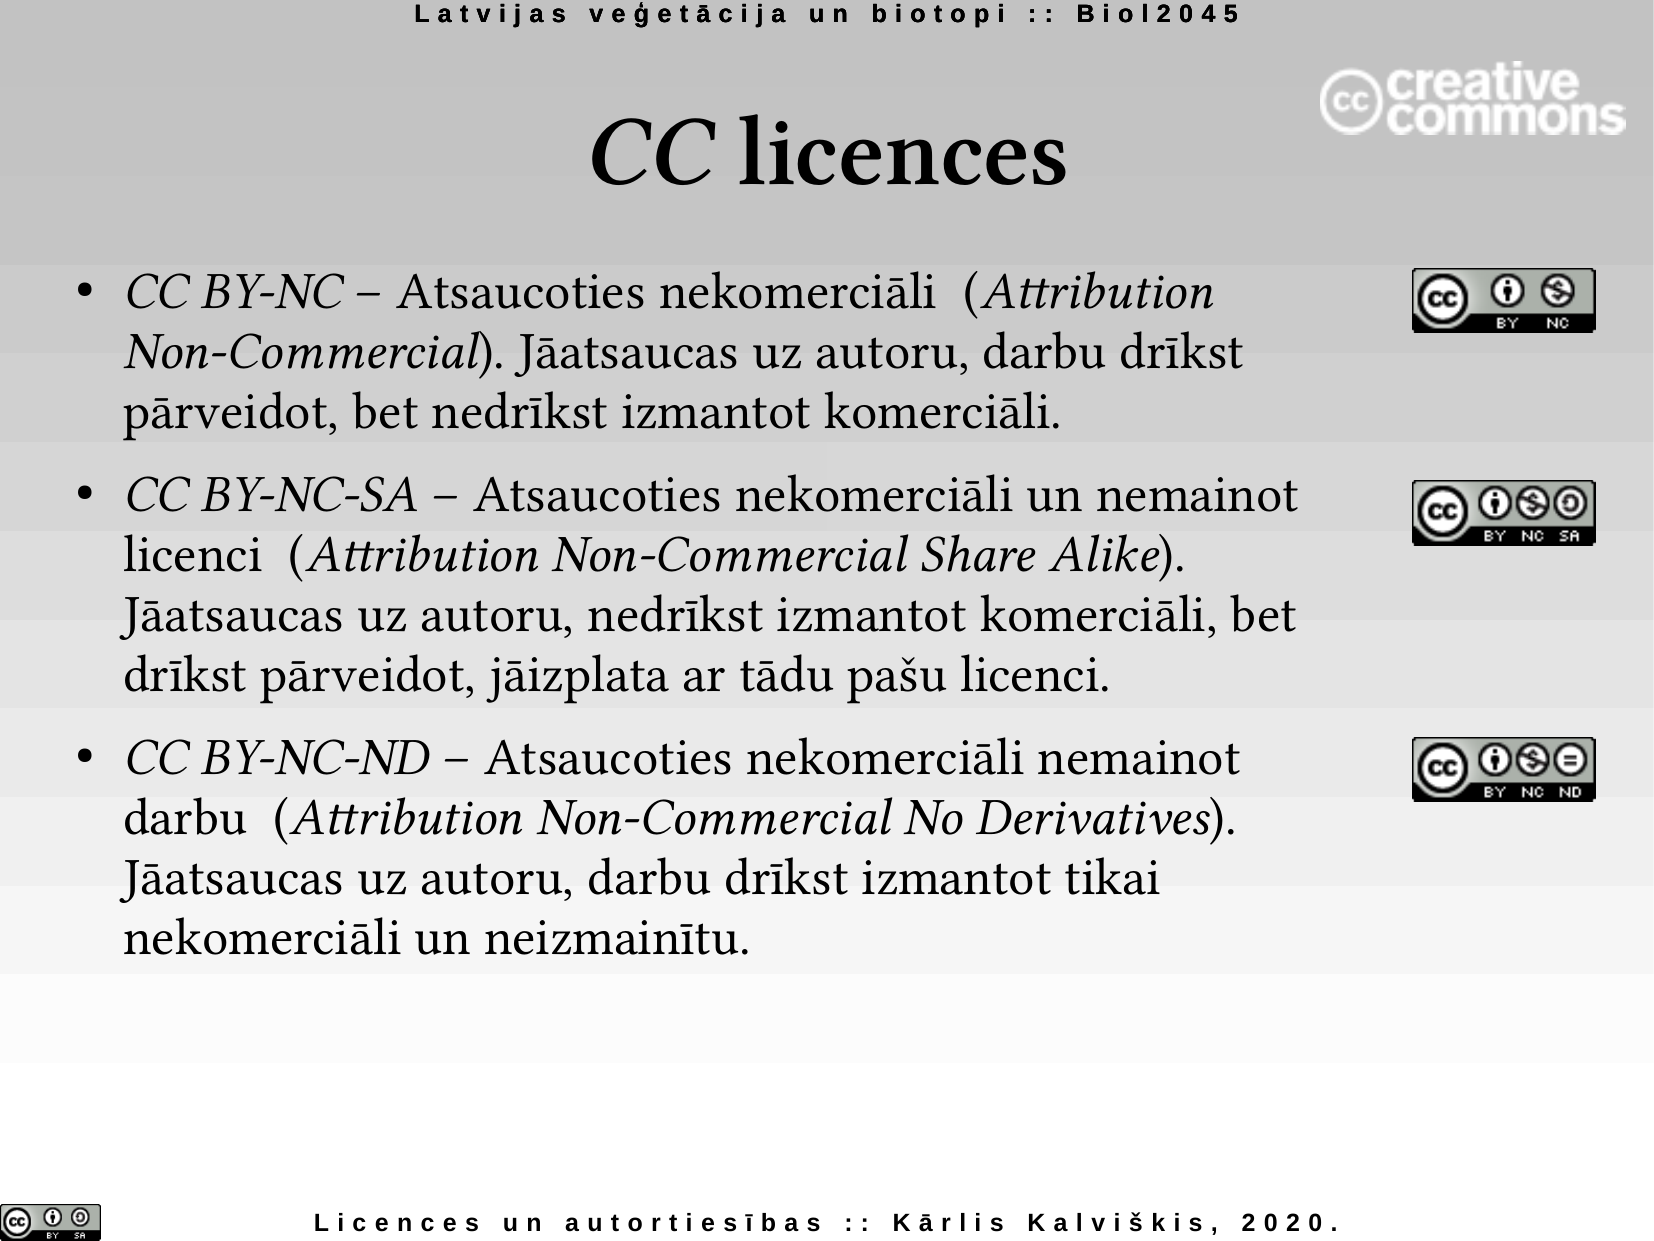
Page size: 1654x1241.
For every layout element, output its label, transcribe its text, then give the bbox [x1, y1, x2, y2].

title CC licences [59, 37, 1596, 266]
list CC BY-NC – Atsaucoties nekomerciāli (Attribution Non-Commercial). Jāatsaucas uz autoru, darbu drīkst pārveidot, bet nedrīkst izmantot komerciāli. CC BY-NC-SA – Atsaucoties nekomerciāli un nemainot licenci (Attribution Non-Commercial Share Alike). Jāatsaucas uz autoru, nedrīkst izmantot komerciāli, bet drīkst pārveidot, jāizplata ar tādu pašu licenci. CC BY-NC-ND – Atsaucoties nekomerciāli nemainot darbu (Attribution Non-Commercial No Derivatives). Jāatsaucas uz autoru, darbu drīkst izmantot tikai nekomerciāli un neizmainītu. [59, 261, 1325, 981]
picture [0, 0, 1654, 1241]
